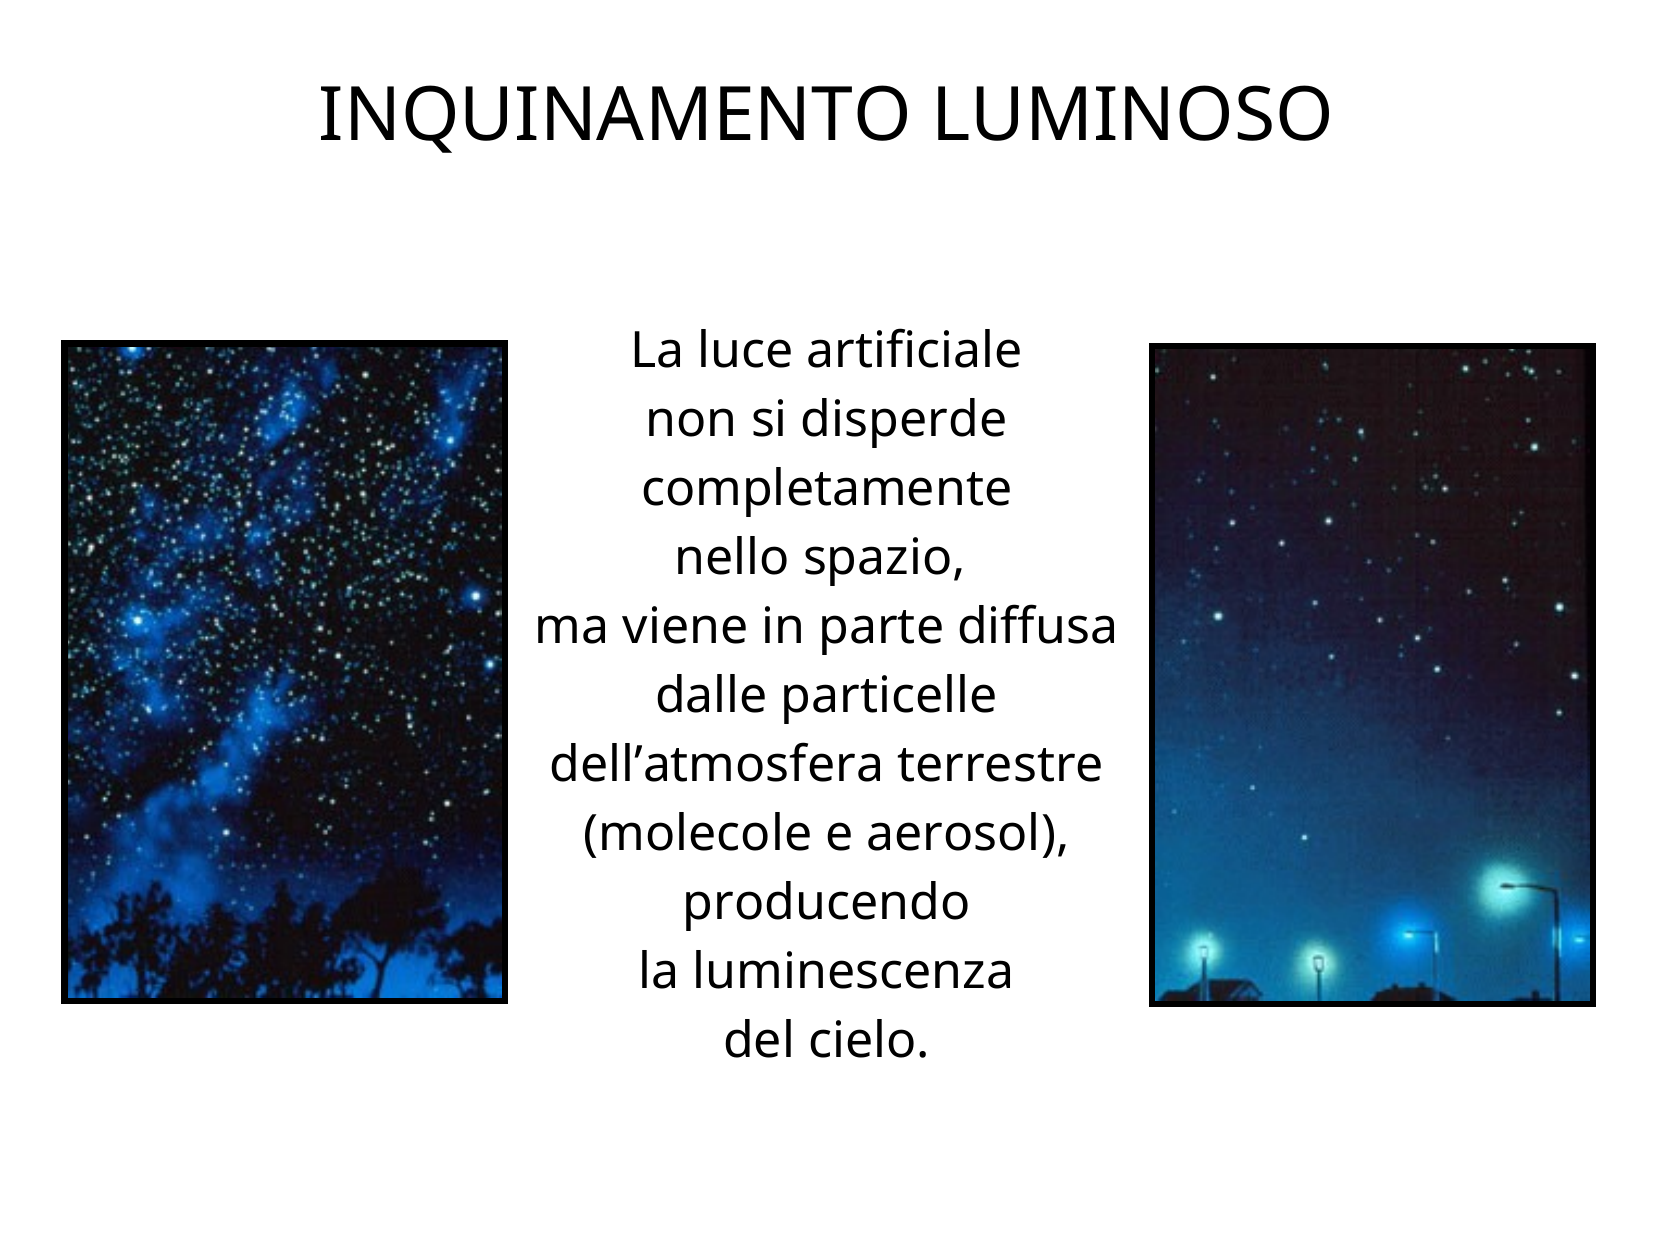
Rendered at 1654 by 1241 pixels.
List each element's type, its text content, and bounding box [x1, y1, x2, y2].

picture [1155, 349, 1590, 1001]
picture [67, 346, 502, 998]
title INQUINAMENTO LUMINOSO [124, 58, 1530, 162]
list La luce artificiale non si disperde completamente nello spazio, ma viene in parte diffusa dalle particelle dell’atmosfera terrestre (molecole e aerosol), producendo la luminescenza del cielo. [501, 301, 1152, 1040]
